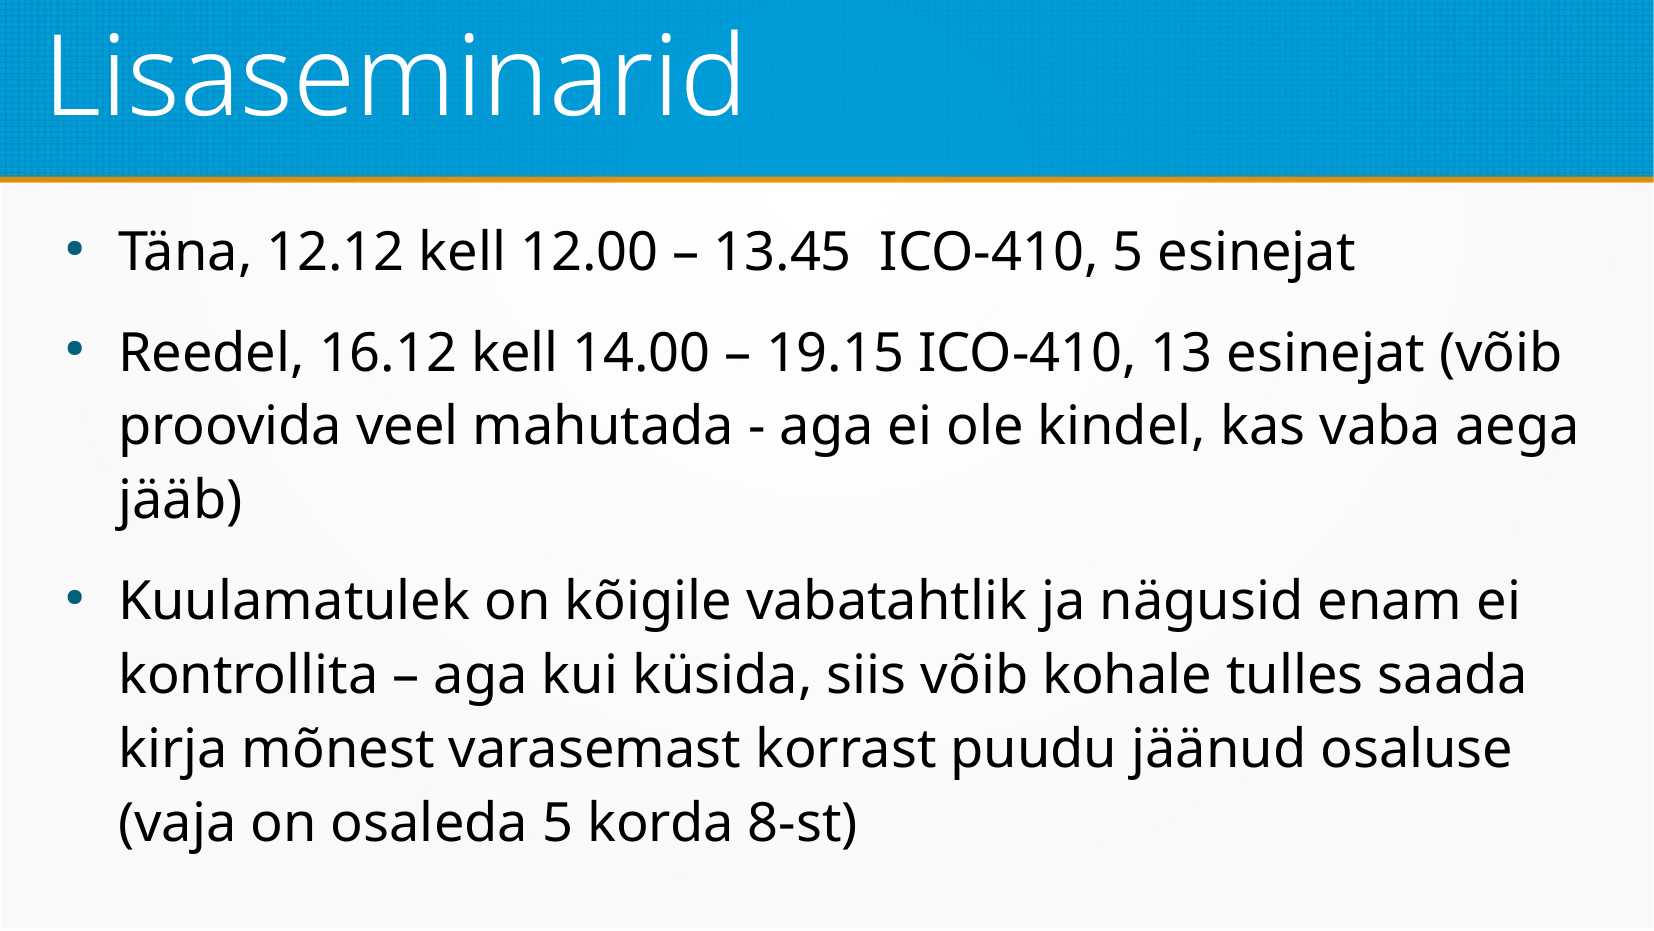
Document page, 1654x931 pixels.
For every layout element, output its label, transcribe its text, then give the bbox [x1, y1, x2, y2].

picture [0, 175, 1654, 931]
title Lisaseminarid [43, 0, 1619, 149]
list Täna, 12.12 kell 12.00 – 13.45 ICO-410, 5 esinejat Reedel, 16.12 kell 14.00 – 19.15 ICO-410, 13 esinejat (võib proovida veel mahutada - aga ei ole kindel, kas vaba aega jääb) Kuulamatulek on kõigile vabatahtlik ja nägusid enam ei kontrollita – aga kui küsida, siis võib kohale tulles saada kirja mõnest varasemast korrast puudu jäänud osaluse (vaja on osaleda 5 korda 8-st) [47, 212, 1607, 902]
